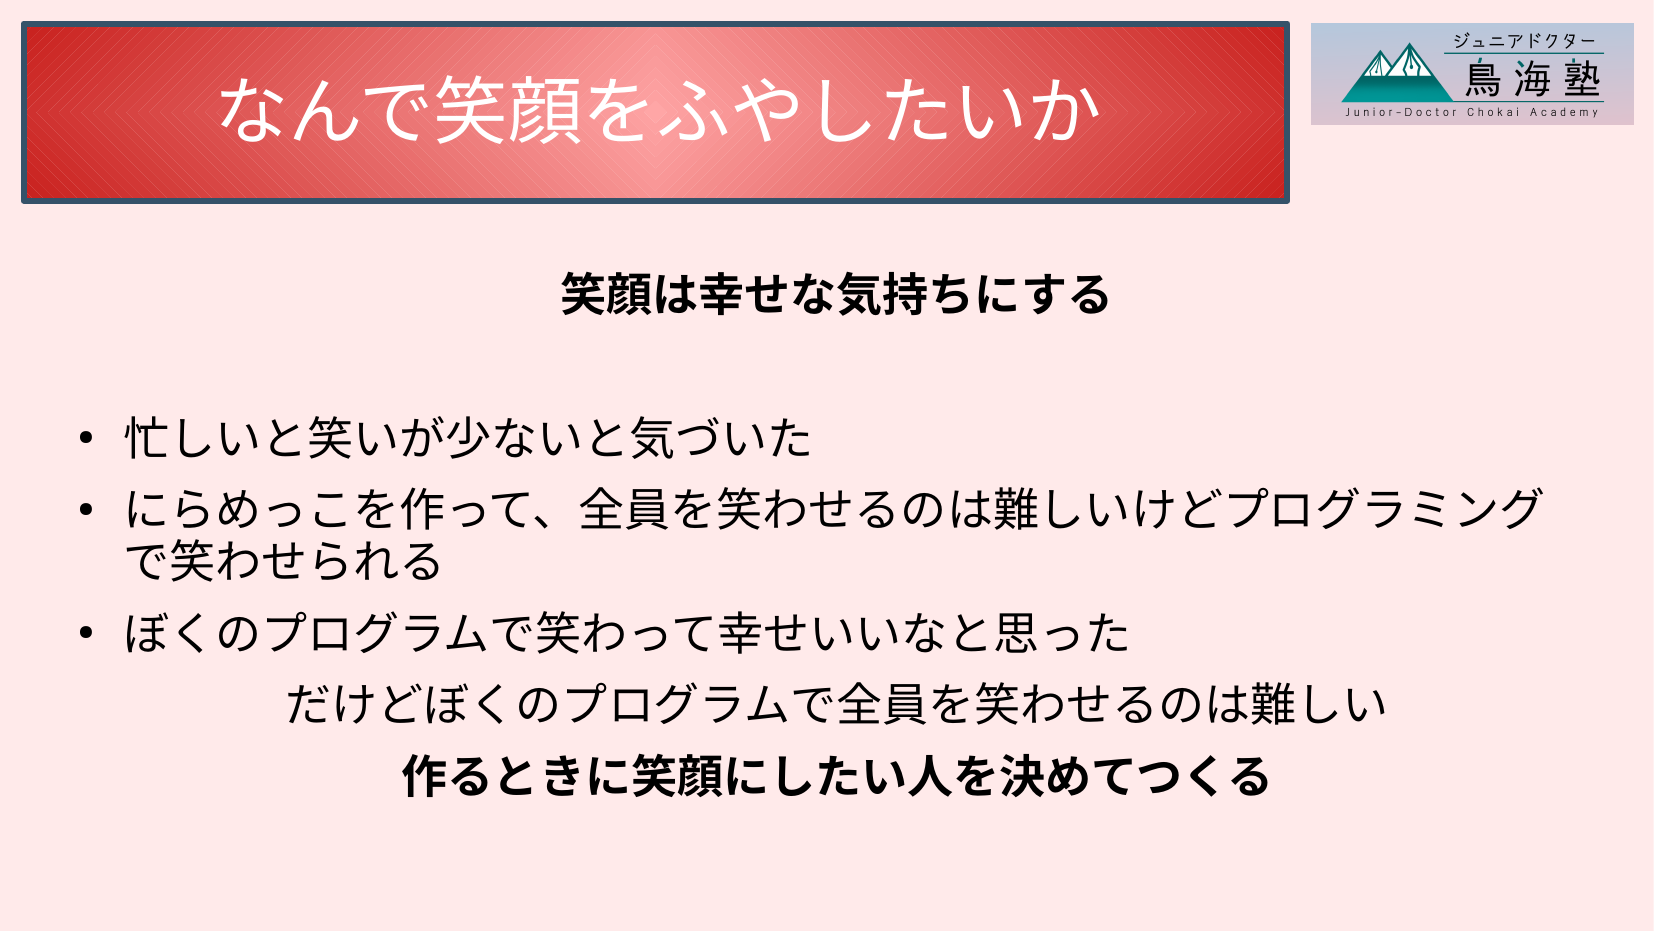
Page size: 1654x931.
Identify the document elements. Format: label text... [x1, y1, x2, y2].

picture [1311, 23, 1634, 125]
list 笑顔は幸せな気持ちにする 忙しいと笑いが少ないと気づいた にらめっこを作って、全員を笑わせるのは難しいけどプログラミングで笑わせられる ぼくのプログラムで笑わって幸せいいなと思った だけどぼくのプログラムで全員を笑わせるのは難しい 作るときに笑顔にしたい人を決めてつくる [62, 269, 1551, 809]
title なんで笑顔をふやしたいか [82, 29, 1235, 184]
